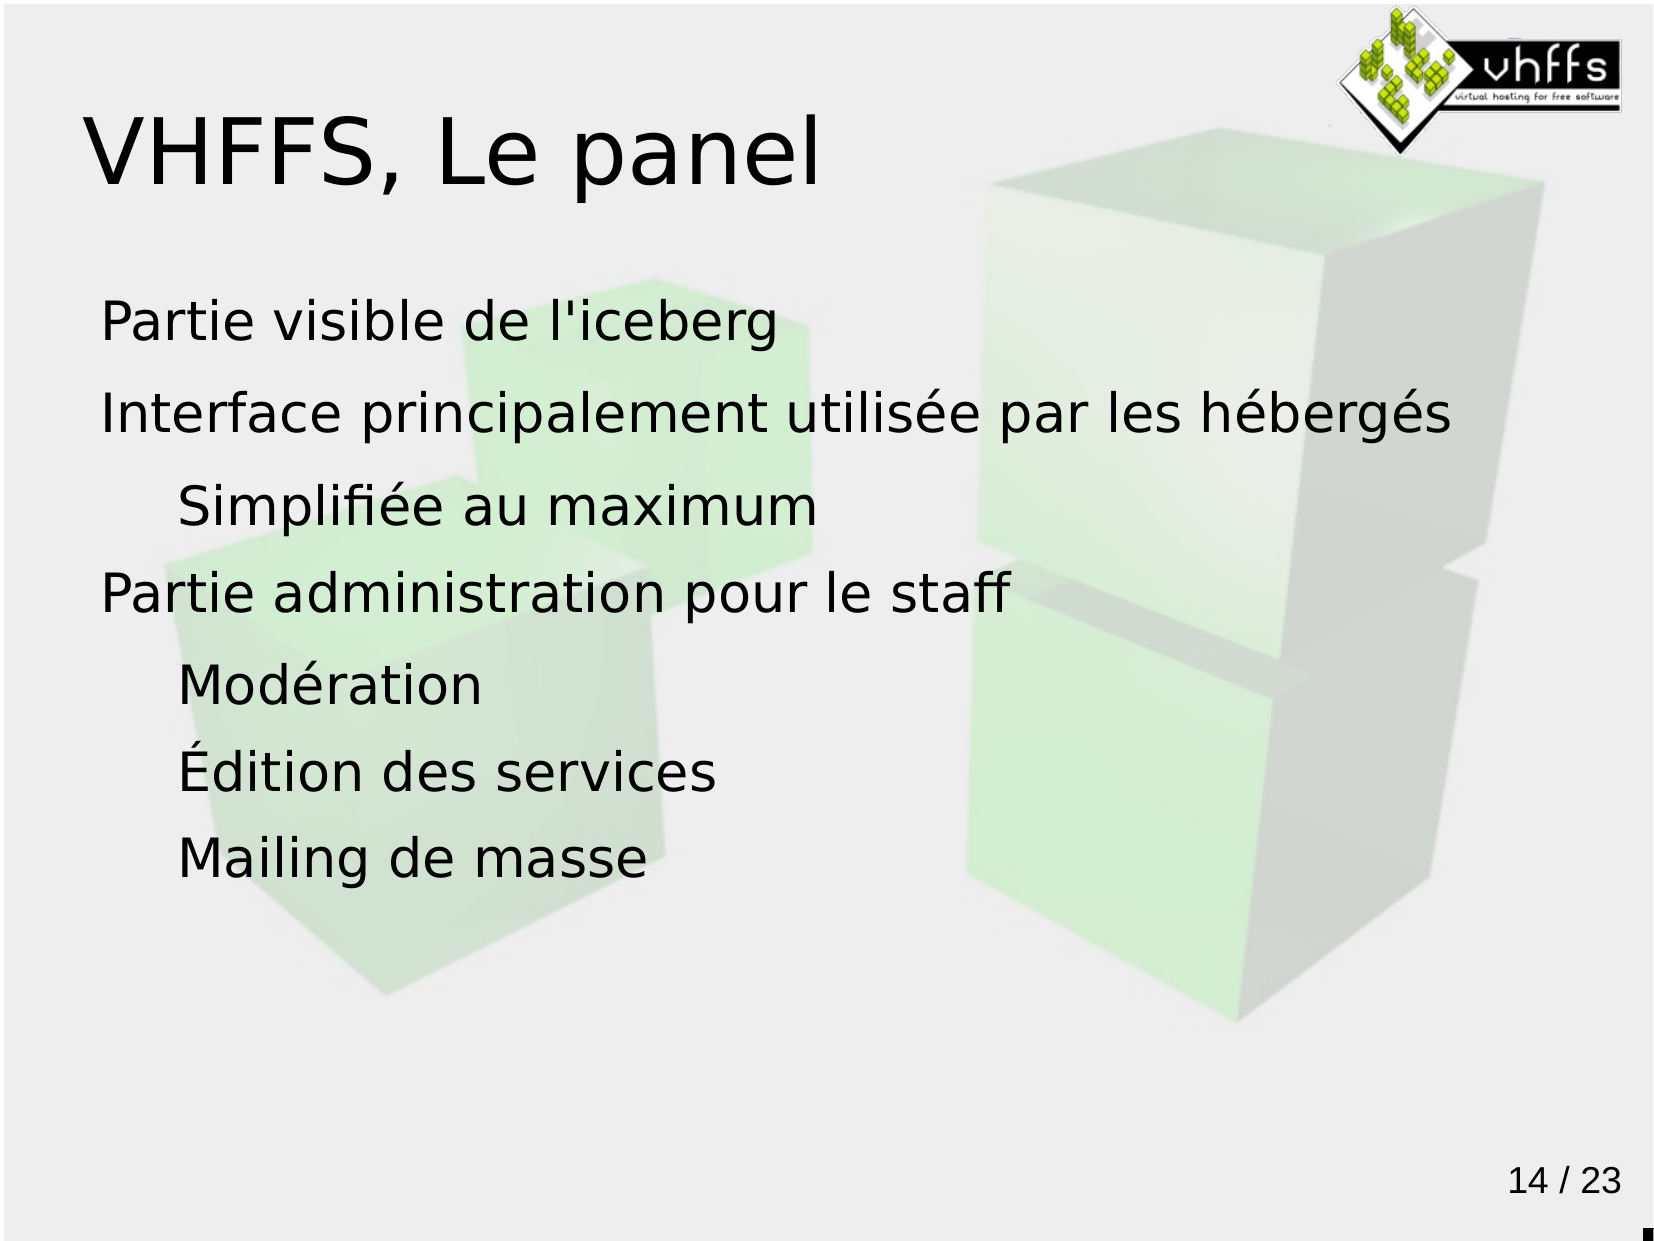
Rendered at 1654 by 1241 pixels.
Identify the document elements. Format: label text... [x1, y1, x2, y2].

picture [4, 0, 1654, 1241]
text_box [1643, 1228, 1654, 1241]
text_box <numéro> / 23 [1314, 1151, 1637, 1225]
list Partie visible de l'iceberg Interface principalement utilisée par les hébergés Simplifiée au maximum Partie administration pour le staff Modération Édition des services Mailing de masse [82, 290, 1571, 1094]
title VHFFS, Le panel [82, 49, 1571, 257]
